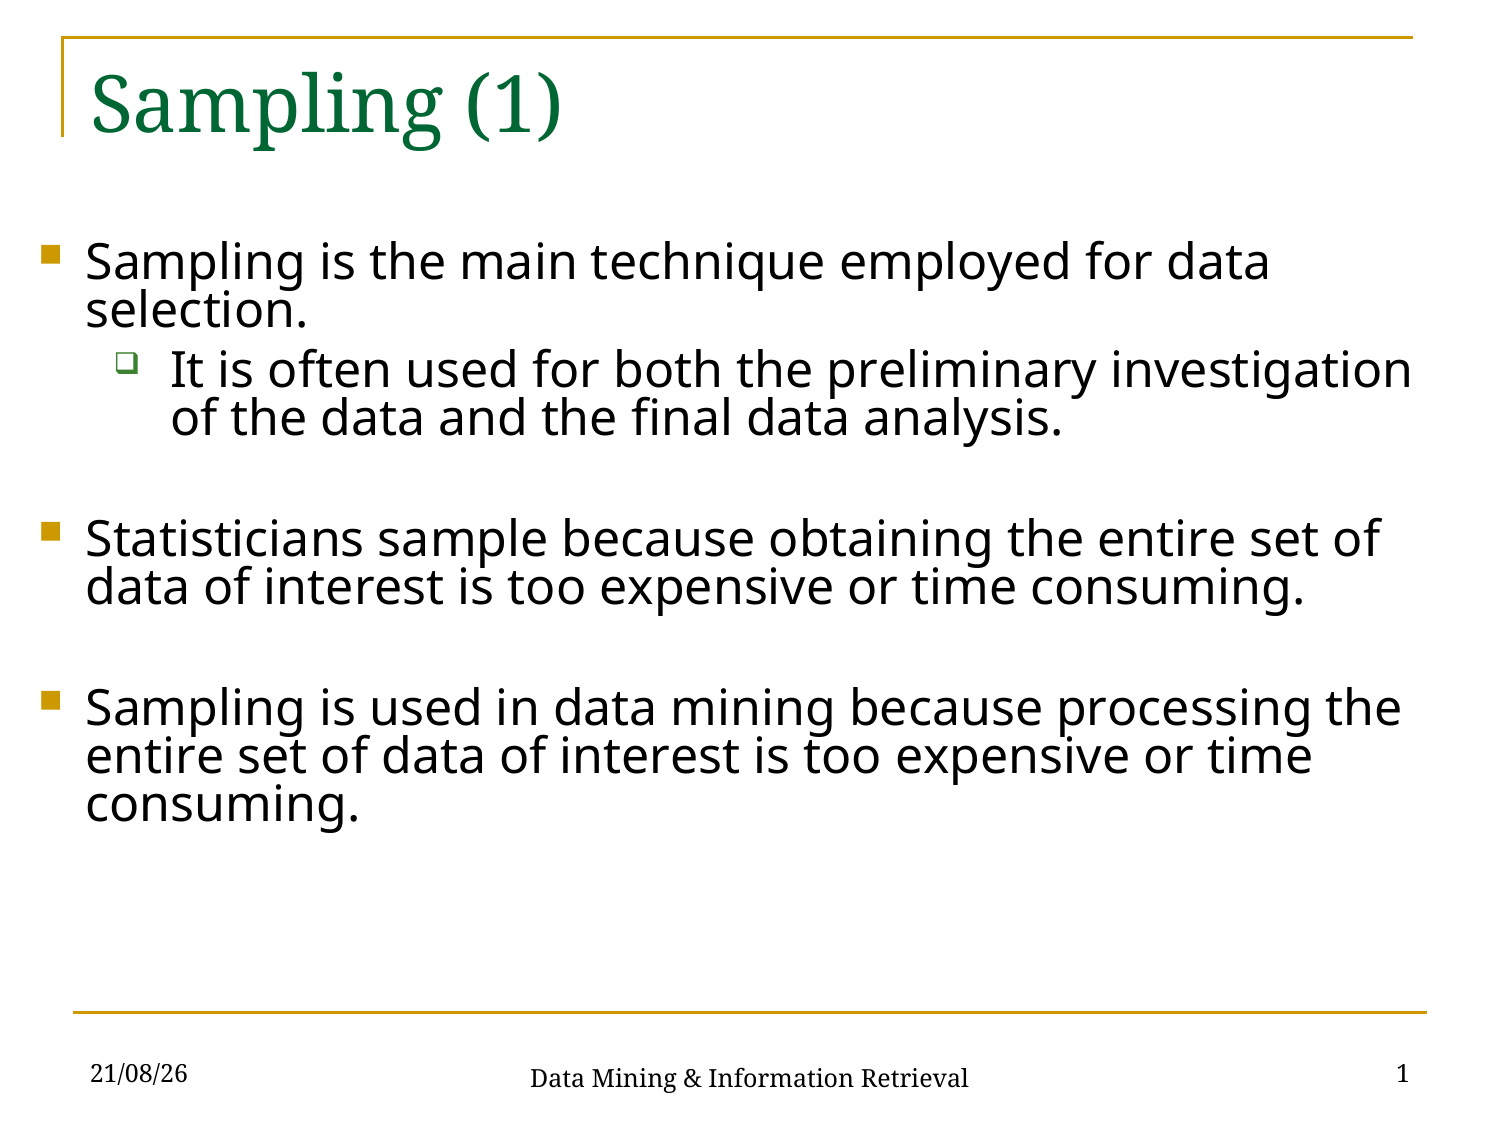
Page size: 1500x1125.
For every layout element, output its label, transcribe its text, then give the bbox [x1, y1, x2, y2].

text_box 29/10/15 [74, 1024, 426, 1100]
list Sampling is the main technique employed for data selection. It is often used for both the preliminary investigation of the data and the final data analysis. Statisticians sample because obtaining the entire set of data of interest is too expensive or time consuming. Sampling is used in data mining because processing the entire set of data of interest is too expensive or time consuming. [23, 233, 1471, 941]
text_box Data Mining & Information Retrieval [512, 1025, 988, 1101]
title Sampling (1) [75, 45, 1426, 197]
text_box <number> [1074, 1024, 1426, 1100]
